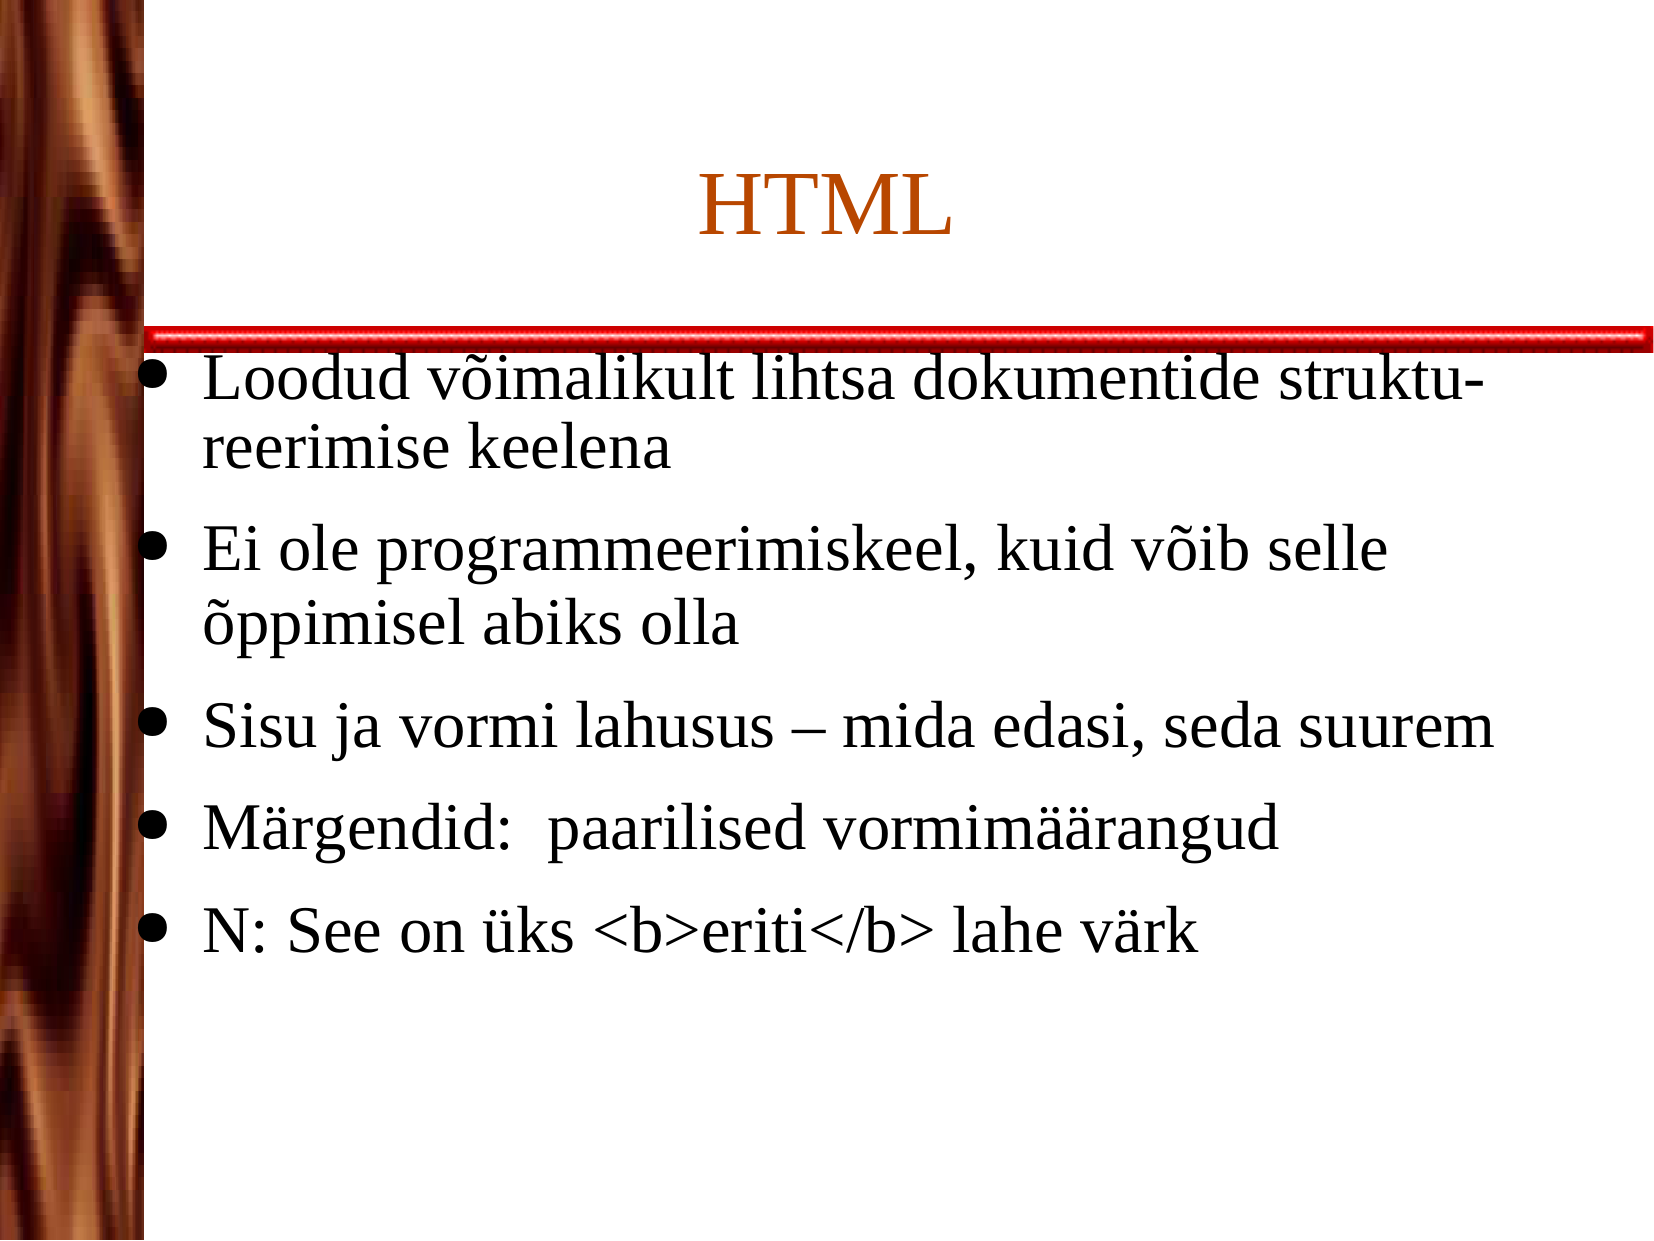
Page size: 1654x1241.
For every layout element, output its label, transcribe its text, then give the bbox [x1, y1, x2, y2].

picture [0, 0, 1654, 1240]
title HTML [121, 100, 1533, 312]
list Loodud võimalikult lihtsa dokumentide struktu-reerimise keelena Ei ole programmeerimiskeel, kuid võib selle õppimisel abiks olla Sisu ja vormi lahusus – mida edasi, seda suurem Märgendid: paarilised vormimäärangud N: See on üks <b>eriti</b> lahe värk [121, 344, 1533, 1126]
